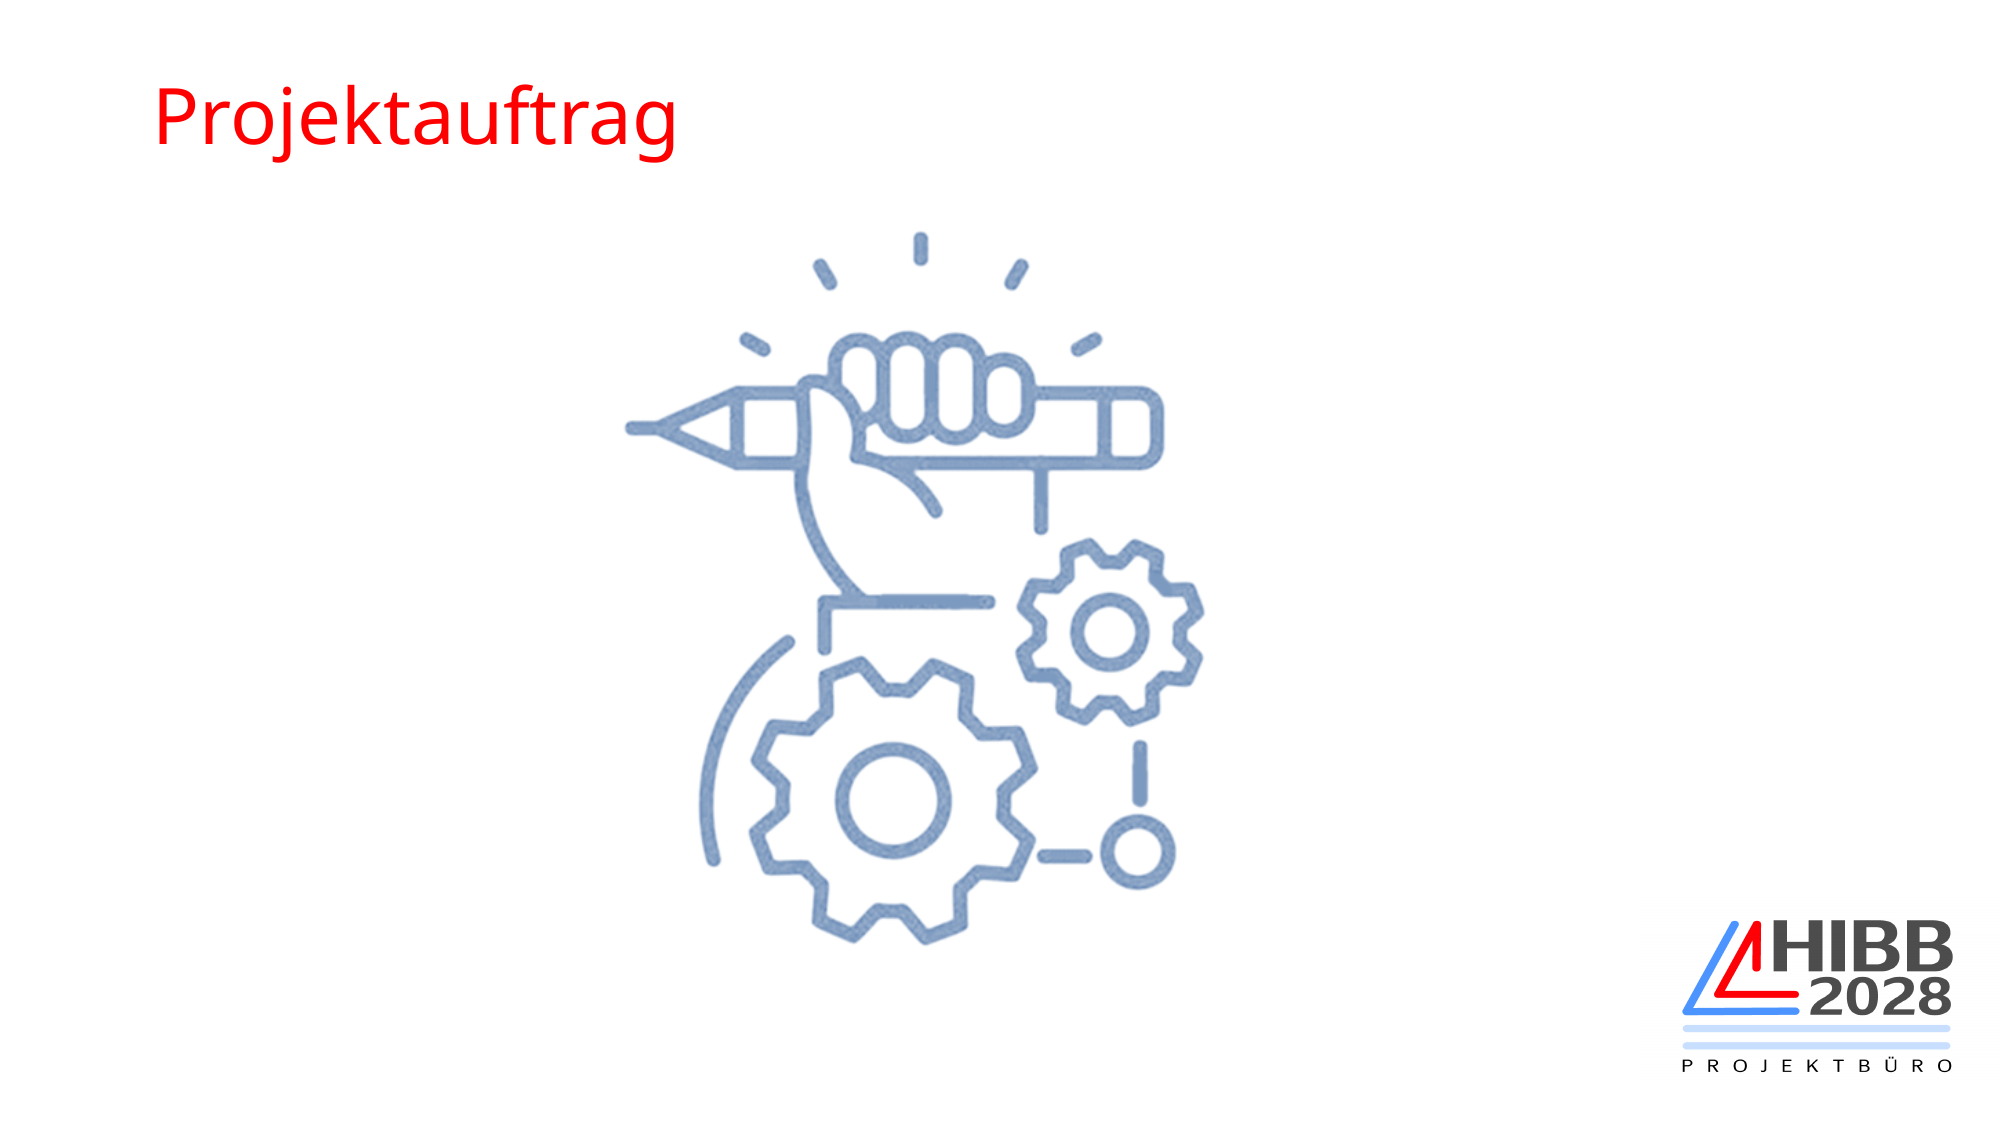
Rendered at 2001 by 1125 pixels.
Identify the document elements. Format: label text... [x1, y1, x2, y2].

picture [1641, 895, 2000, 1084]
picture [414, 204, 1432, 981]
title Projektauftrag [137, 59, 1863, 278]
